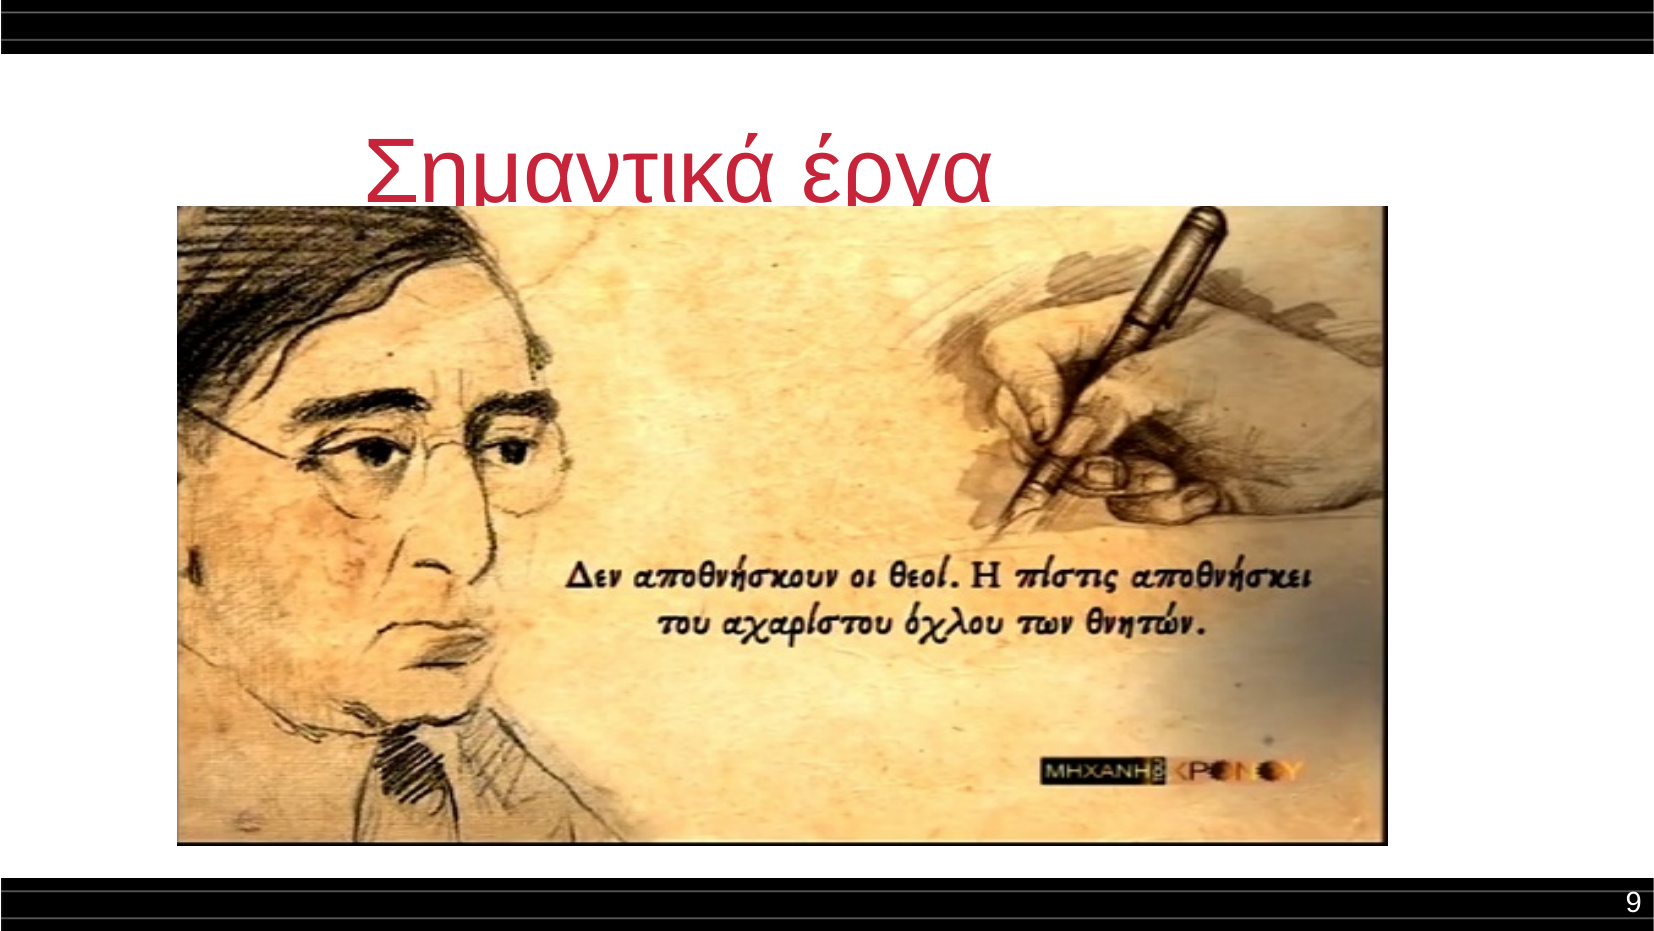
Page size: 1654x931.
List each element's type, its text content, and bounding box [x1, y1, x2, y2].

picture [1, 878, 1654, 931]
picture [177, 206, 1388, 846]
picture [1, 0, 1654, 54]
title Σημαντικά έργα [82, 92, 1571, 249]
